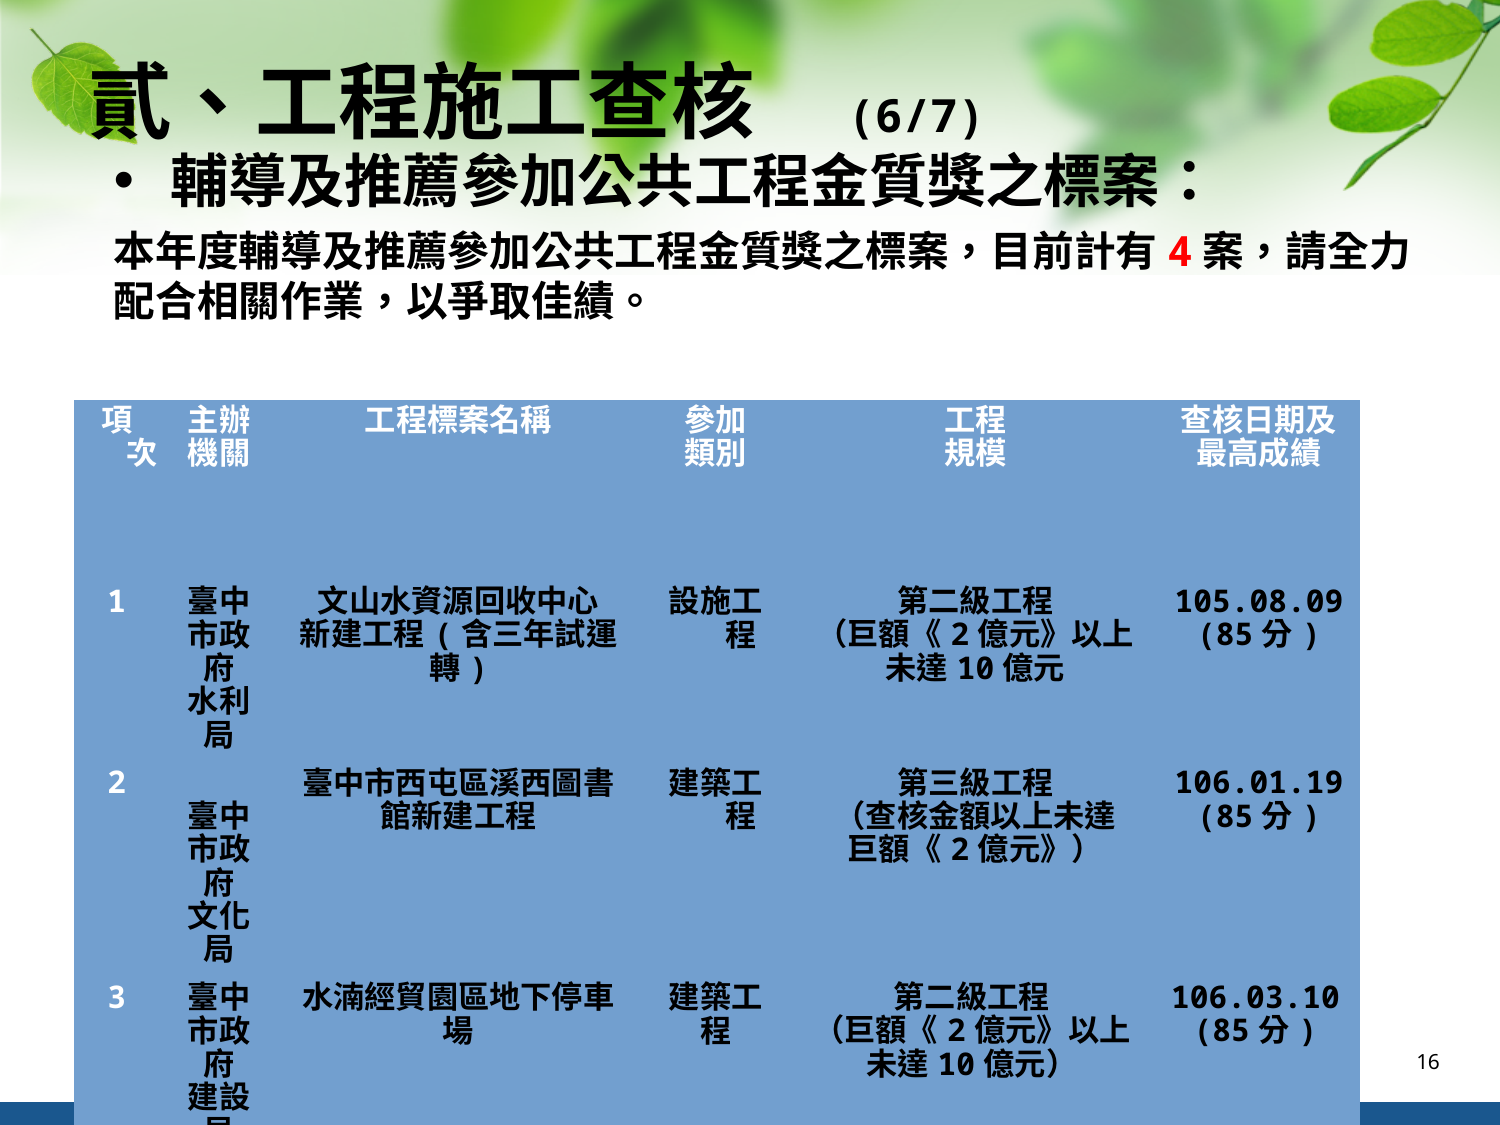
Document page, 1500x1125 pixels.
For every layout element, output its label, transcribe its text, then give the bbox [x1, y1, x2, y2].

table_cell 臺中市政府 文化局 [160, 762, 279, 977]
table_cell 文山水資源回收中心 新建工程(含三年試運轉) [279, 581, 639, 762]
table_cell 設施工程 [639, 581, 793, 762]
table_cell 第二級工程 （巨額《2億元》以上 未達10億元） [793, 977, 1151, 1125]
table_header 主辦 機關 [160, 400, 279, 581]
table_cell 第二級工程 （巨額《2億元》以上 未達10億元 [793, 581, 1158, 762]
table_header 查核日期及 最高成績 [1158, 400, 1360, 581]
table_cell 3 [74, 977, 160, 1125]
table_cell 106.01.19 (85分) [1158, 762, 1360, 977]
table_header 參加 類別 [639, 400, 793, 581]
table_cell 2 [74, 762, 160, 977]
table_header 工程標案名稱 [279, 400, 639, 581]
table_header 項次 [74, 400, 160, 581]
text_box [1401, 1041, 1489, 1082]
table_cell 建築工程 [639, 977, 793, 1125]
table_cell 水湳經貿園區地下停車場 [279, 977, 639, 1125]
text_box 貳、工程施工查核 (6/7) [73, 36, 1150, 162]
table_cell 105.08.09 (85分) [1158, 581, 1360, 762]
table_cell 臺中市西屯區溪西圖書館新建工程 [279, 762, 639, 977]
table_cell 106.03.10 (85分) [1151, 977, 1360, 1125]
table_cell 第三級工程 （查核金額以上未達 巨額《2億元》） [793, 762, 1158, 977]
table_cell 1 [74, 581, 160, 762]
table_cell 臺中市政府 水利局 [160, 581, 279, 762]
list 輔導及推薦參加公共工程金質獎之標案： 本年度輔導及推薦參加公共工程金質獎之標案，目前計有4案，請全力配合相關作業，以爭取佳績。 [98, 136, 1427, 838]
table_header 工程 規模 [793, 400, 1158, 581]
table_cell 臺中市政府 建設局 [160, 977, 279, 1125]
table_cell 建築工程 [639, 762, 793, 977]
